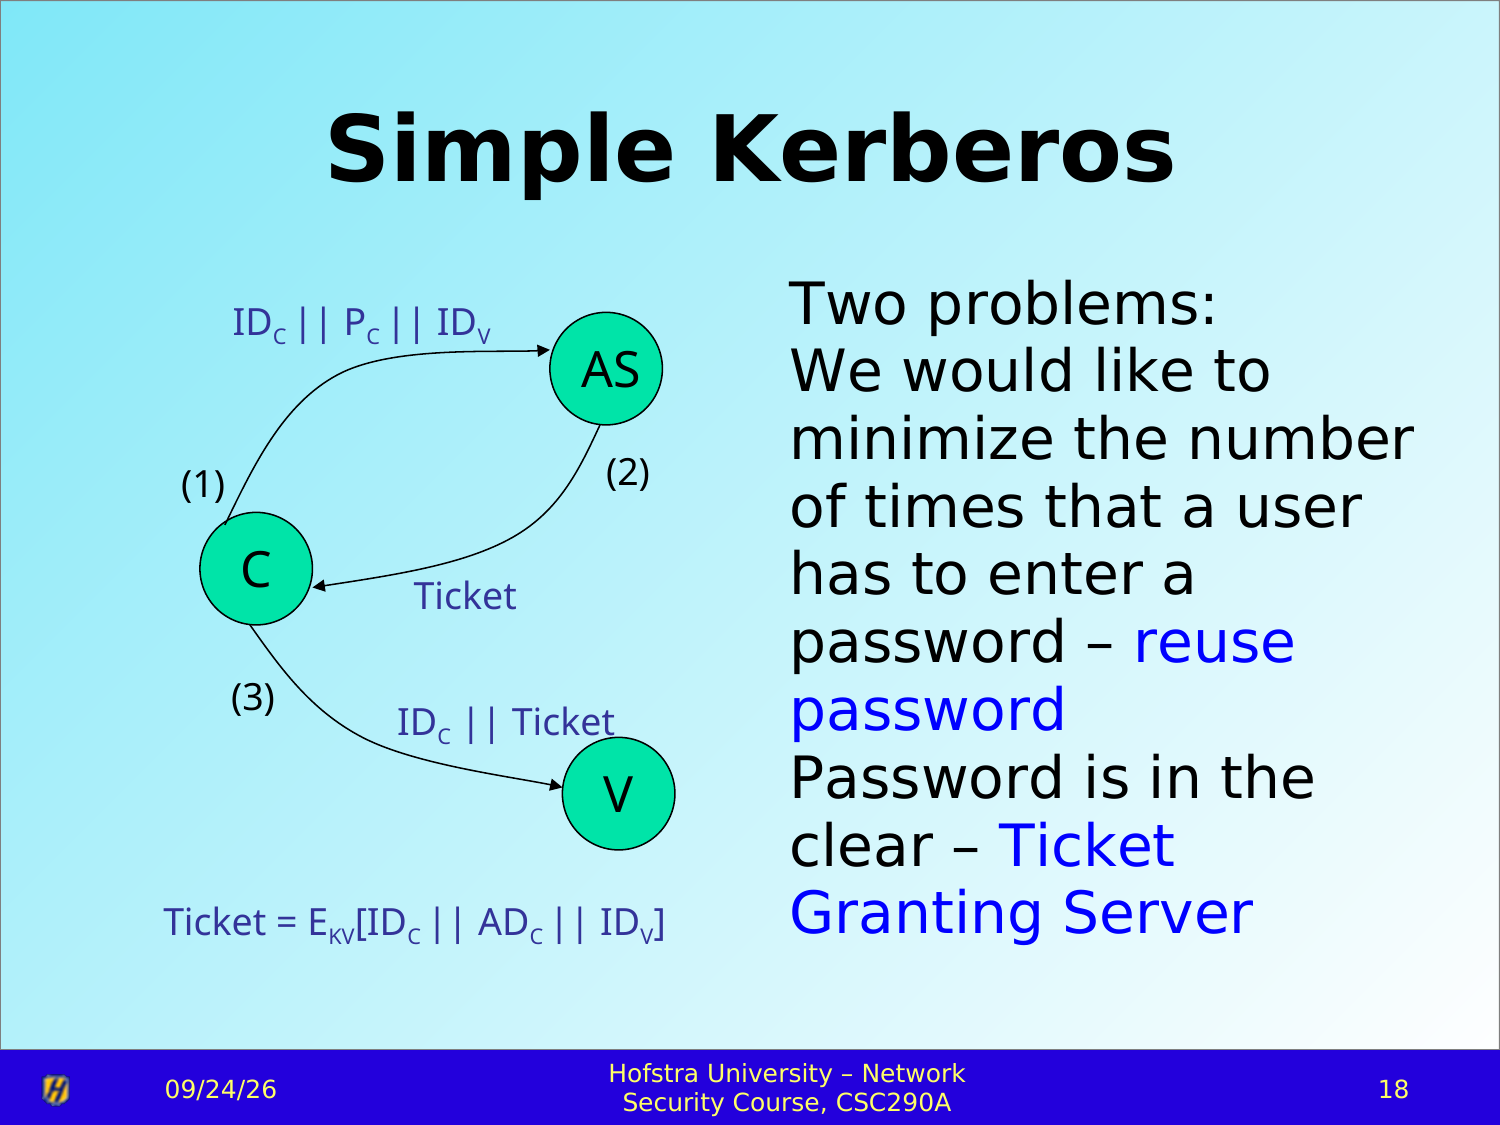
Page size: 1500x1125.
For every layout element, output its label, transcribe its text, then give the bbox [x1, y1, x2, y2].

text_box V [562, 741, 675, 850]
text_box (3) [216, 662, 300, 729]
text_box (2) [591, 437, 675, 504]
text_box Ticket = EKV[IDC || ADC || IDV] [148, 887, 691, 959]
text_box Ticket [398, 562, 542, 629]
text_box AS [549, 312, 663, 425]
title Simple Kerberos [112, 84, 1391, 212]
picture [37, 1072, 76, 1110]
text_box Two problems: We would like to minimize the number of times that a user has to enter a password – reuse password Password is in the clear – Ticket Granting Server [774, 262, 1463, 1007]
text_box (1) [166, 449, 250, 517]
text_box IDC || Ticket [382, 687, 640, 759]
text_box C [199, 512, 313, 625]
text_box IDC || PC || IDV [217, 287, 516, 359]
